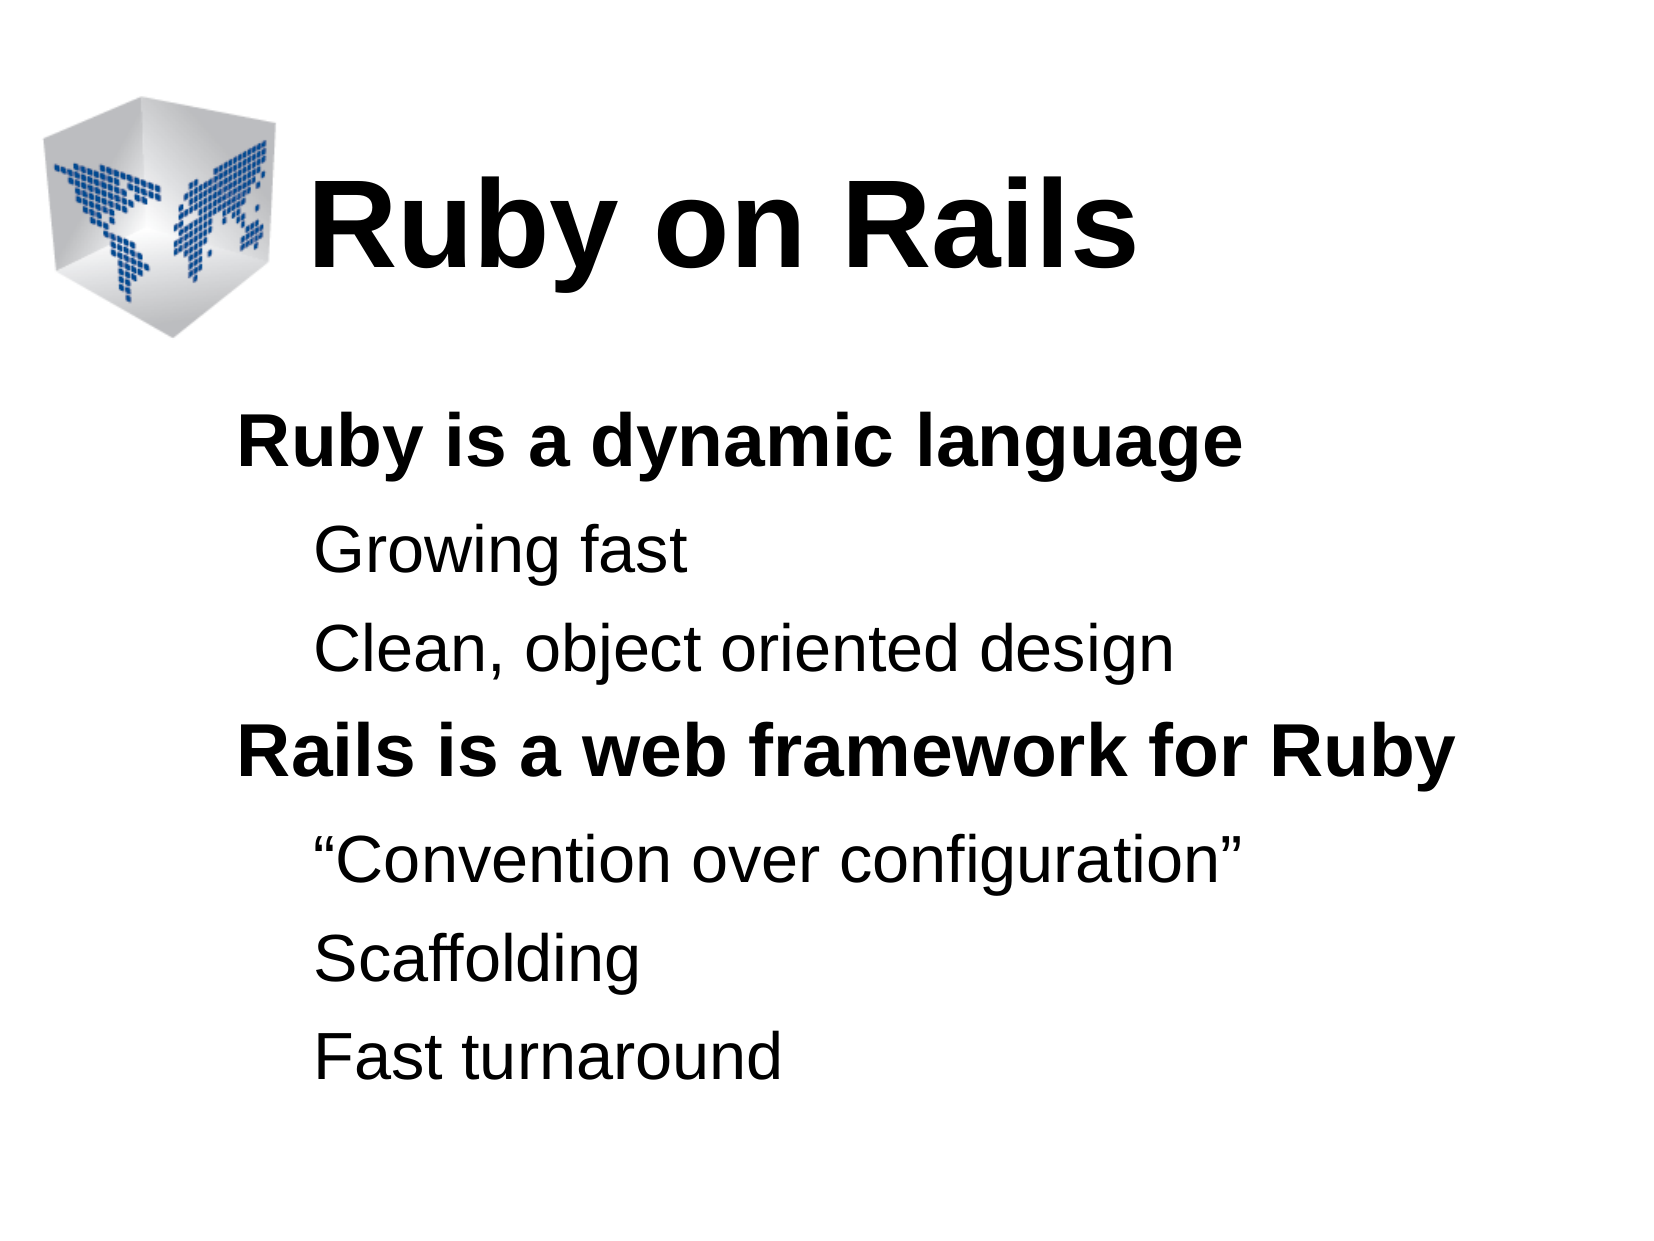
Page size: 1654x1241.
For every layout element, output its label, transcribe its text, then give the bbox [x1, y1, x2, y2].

picture [11, 84, 284, 349]
list Ruby is a dynamic language Growing fast Clean, object oriented design Rails is a web framework for Ruby “Convention over configuration” Scaffolding Fast turnaround [219, 398, 1565, 1094]
title Ruby on Rails [307, 120, 1500, 328]
